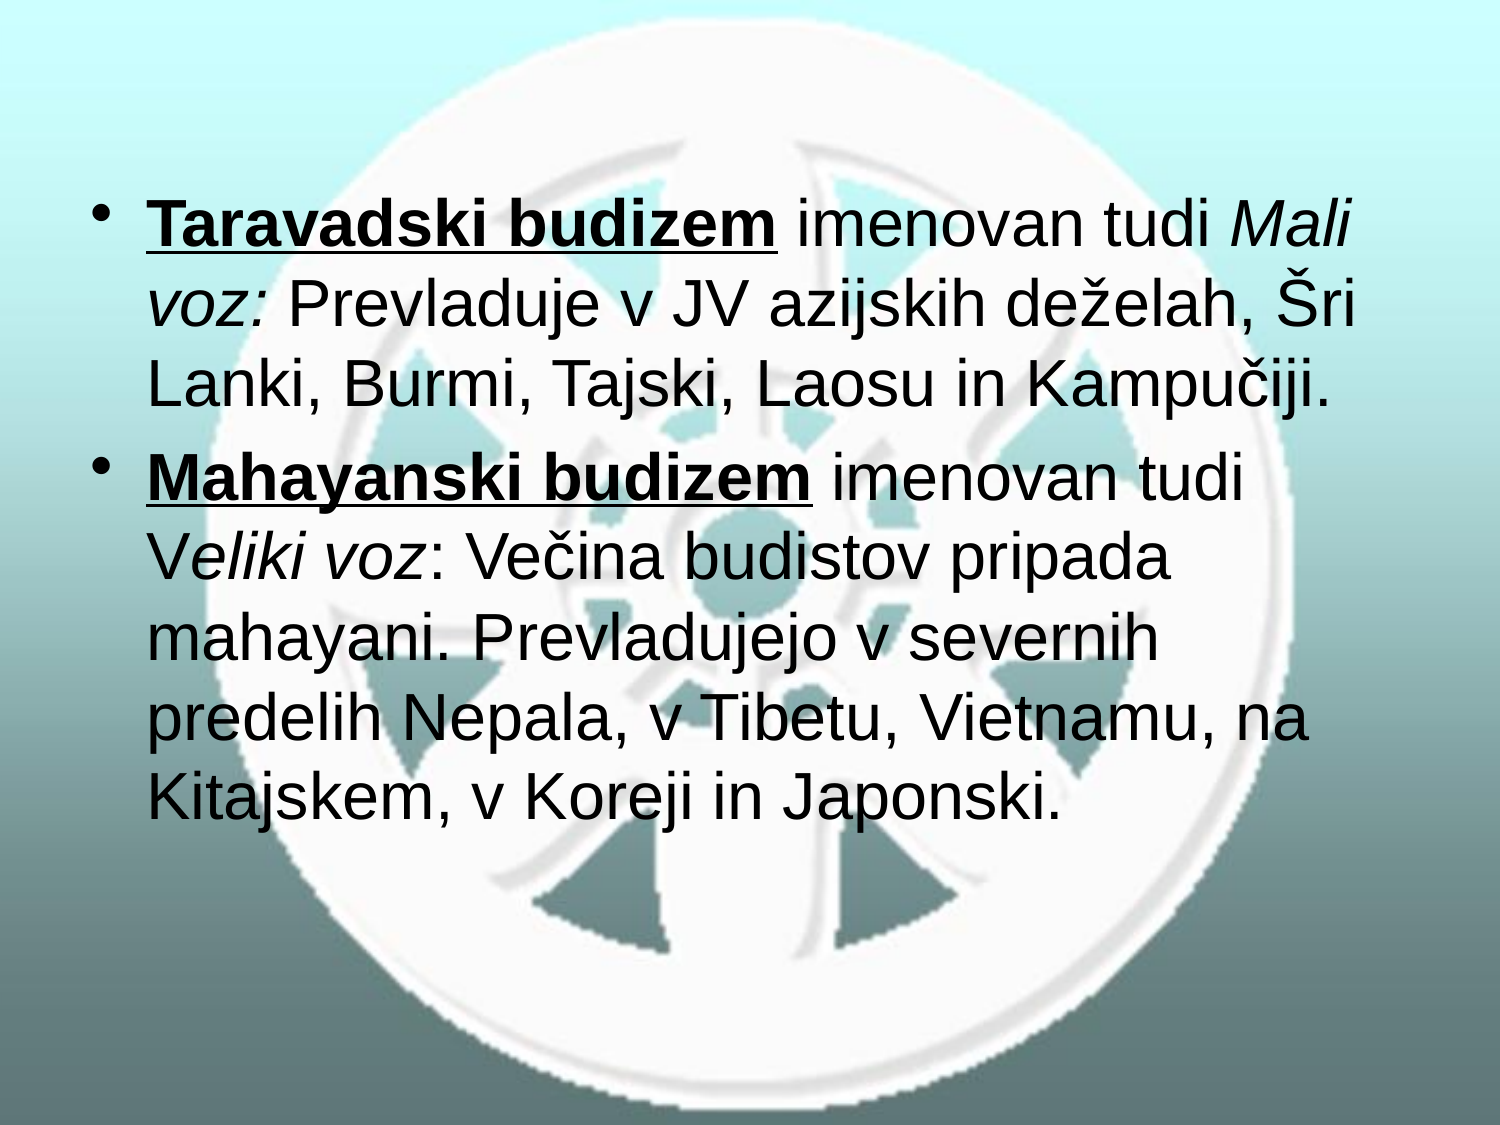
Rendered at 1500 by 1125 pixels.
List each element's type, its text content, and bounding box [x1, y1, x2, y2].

picture [0, 0, 1500, 1125]
list Taravadski budizem imenovan tudi Mali voz: Prevladuje v JV azijskih deželah, Šri Lanki, Burmi, Tajski, Laosu in Kampučiji. Mahayanski budizem imenovan tudi Veliki voz: Večina budistov pripada mahayani. Prevladujejo v severnih predelih Nepala, v Tibetu, Vietnamu, na Kitajskem, v Koreji in Japonski. [75, 172, 1425, 1005]
